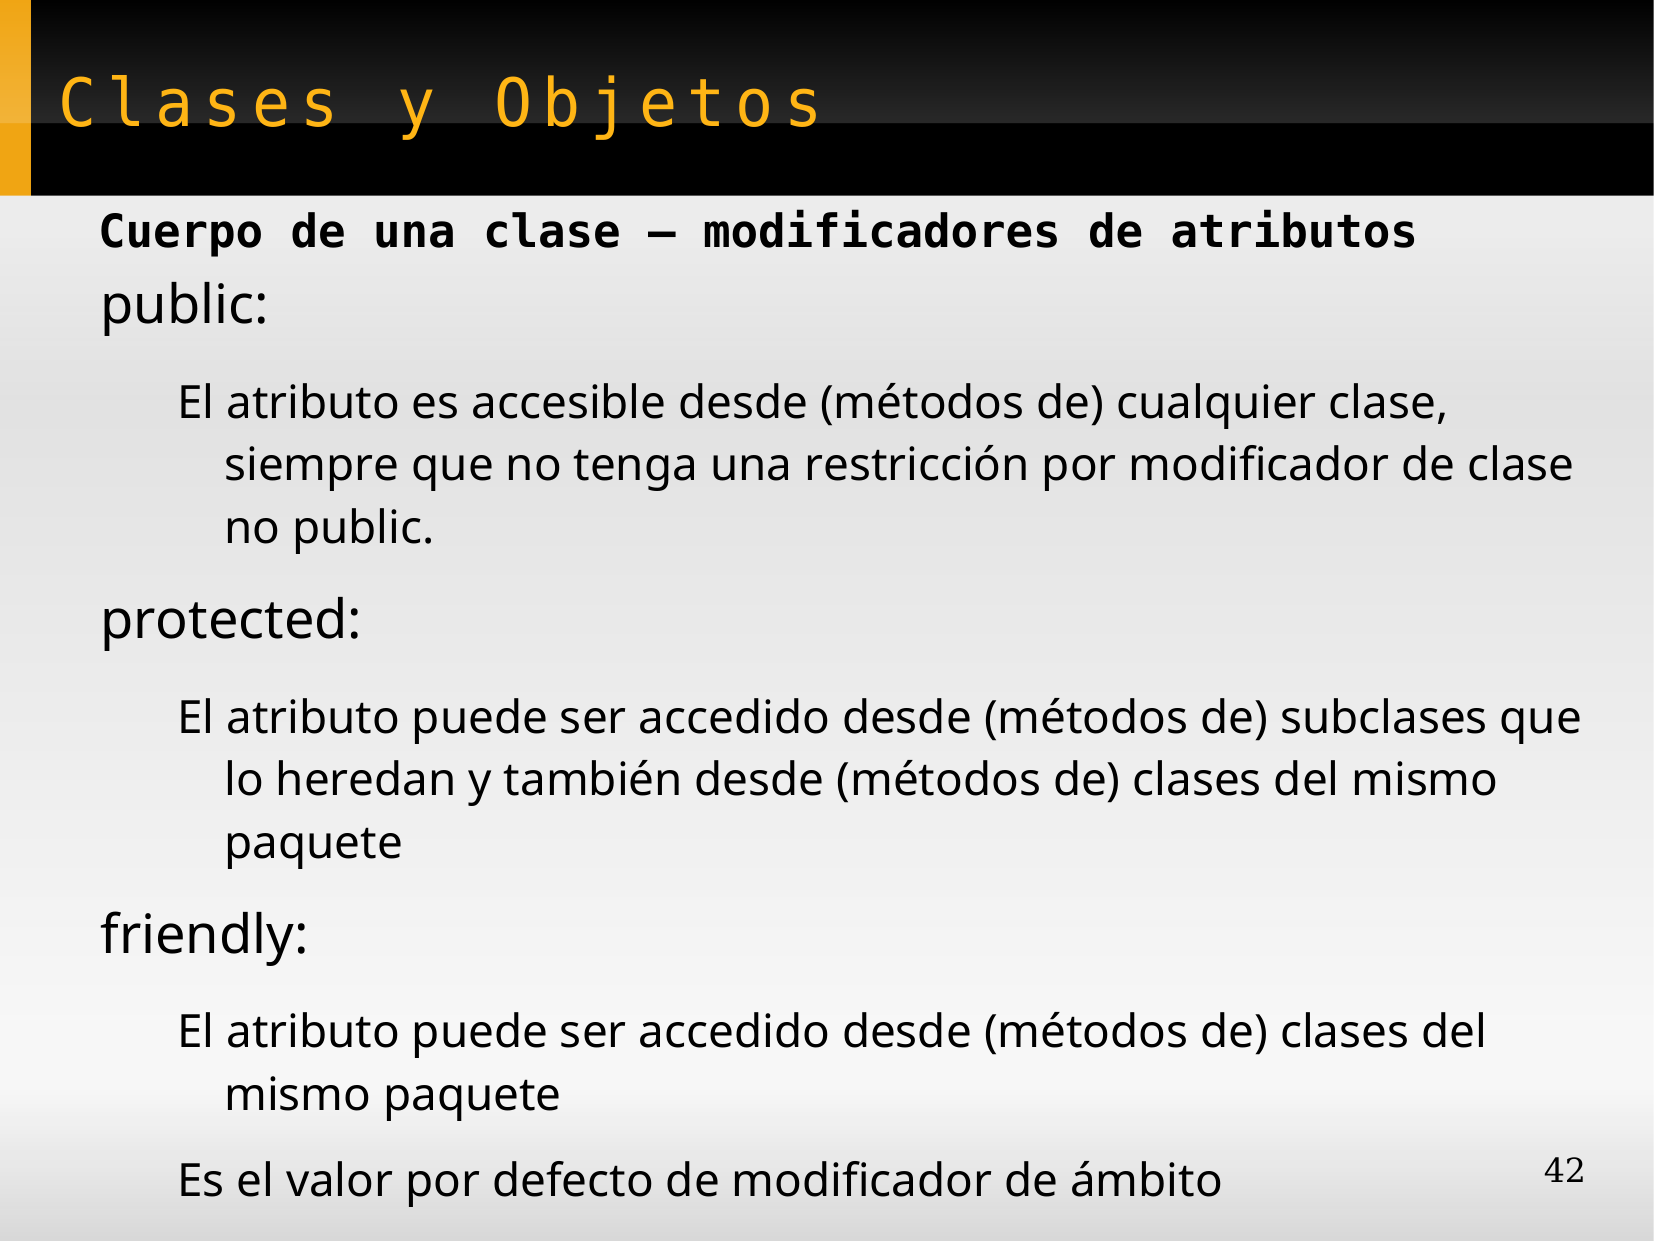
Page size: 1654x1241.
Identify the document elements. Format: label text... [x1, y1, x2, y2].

picture [0, 0, 1654, 1241]
text_box Cuerpo de una clase – modificadores de atributos [83, 197, 1433, 266]
list public: El atributo es accesible desde (métodos de) cualquier clase, siempre que no tenga una restricción por modificador de clase no public. protected: El atributo puede ser accedido desde (métodos de) subclases que lo heredan y también desde (métodos de) clases del mismo paquete friendly: El atributo puede ser accedido desde (métodos de) clases del mismo paquete Es el valor por defecto de modificador de ámbito private: El atributo sólo puede ser accedido desde (métodos de) la misma clase [82, 265, 1625, 1237]
title Clases y Objetos [59, 29, 1595, 178]
